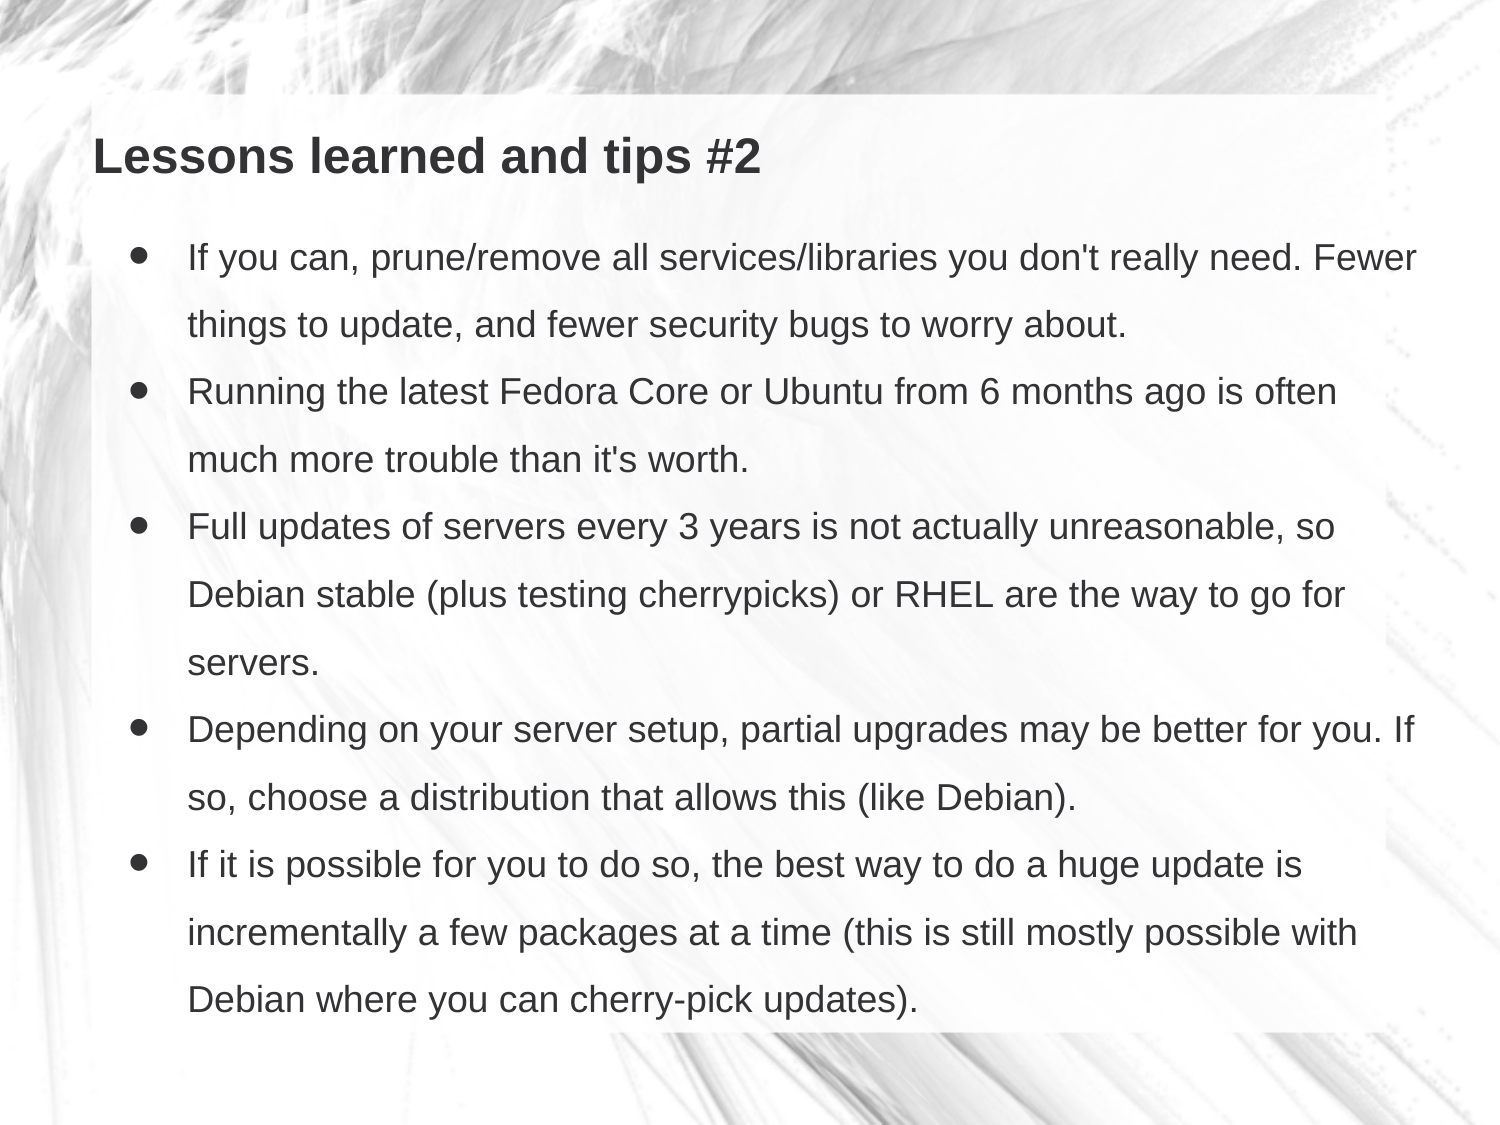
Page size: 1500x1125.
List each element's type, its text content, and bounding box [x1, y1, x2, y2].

title Lessons learned and tips #2 [52, 108, 1448, 205]
picture [0, 0, 1500, 1125]
list If you can, prune/remove all services/libraries you don't really need. Fewer things to update, and fewer security bugs to worry about. Running the latest Fedora Core or Ubuntu from 6 months ago is often much more trouble than it's worth. Full updates of servers every 3 years is not actually unreasonable, so Debian stable (plus testing cherrypicks) or RHEL are the way to go for servers. Depending on your server setup, partial upgrades may be better for you. If so, choose a distribution that allows this (like Debian). If it is possible for you to do so, the best way to do a huge update is incrementally a few packages at a time (this is still mostly possible with Debian where you can cherry-pick updates). [97, 195, 1448, 1037]
